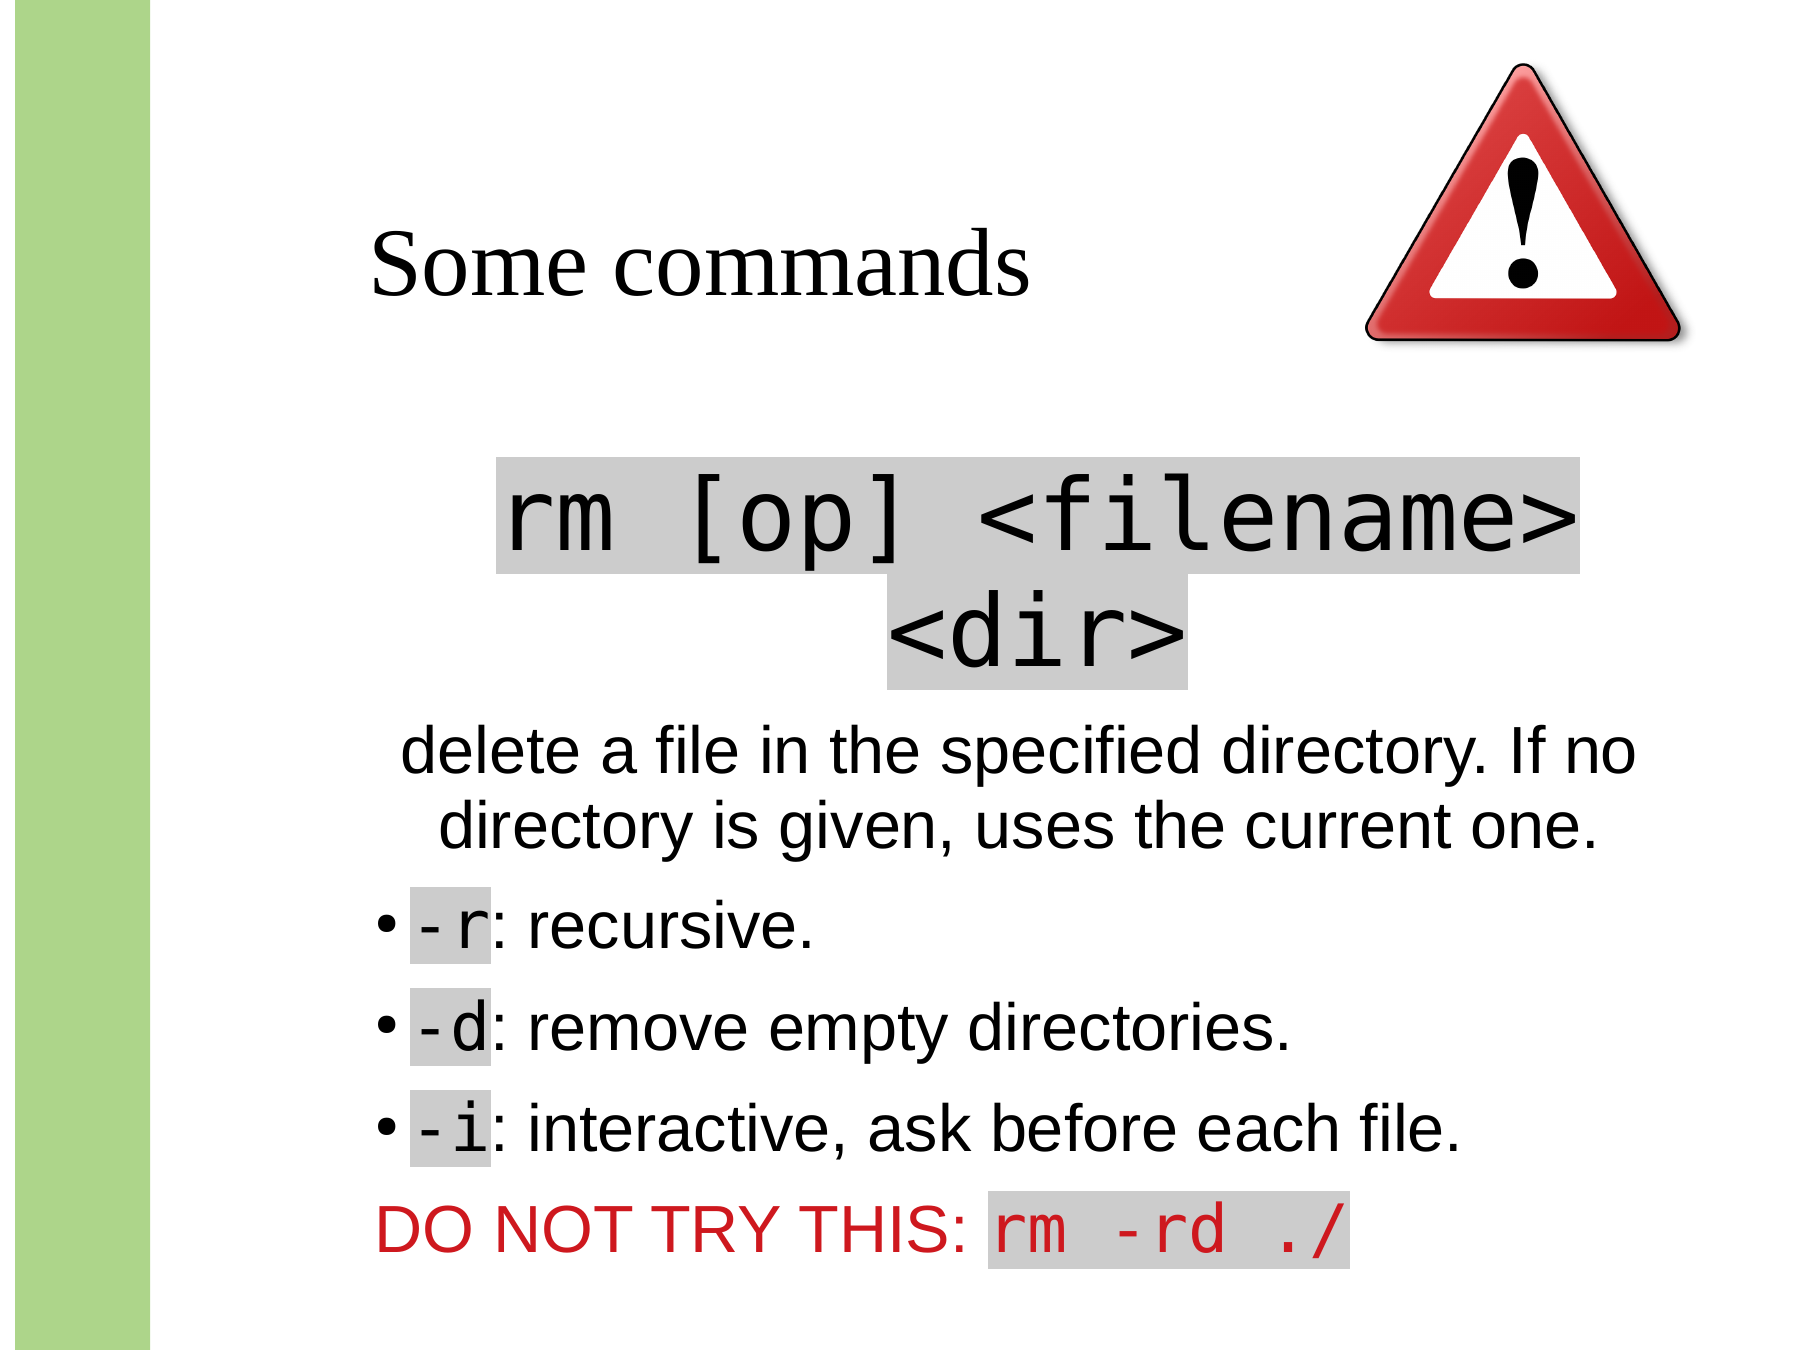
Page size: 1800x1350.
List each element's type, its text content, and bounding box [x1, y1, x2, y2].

text_box rm [op] <filename> <dir> delete a file in the specified directory. If no directory is given, uses the current one. -r: recursive. -d: remove empty directories. -i: interactive, ask before each file. DO NOT TRY THIS: rm -rd ./ [360, 449, 1681, 1277]
picture [1365, 59, 1697, 353]
subtitle Some commands [368, 101, 1531, 424]
